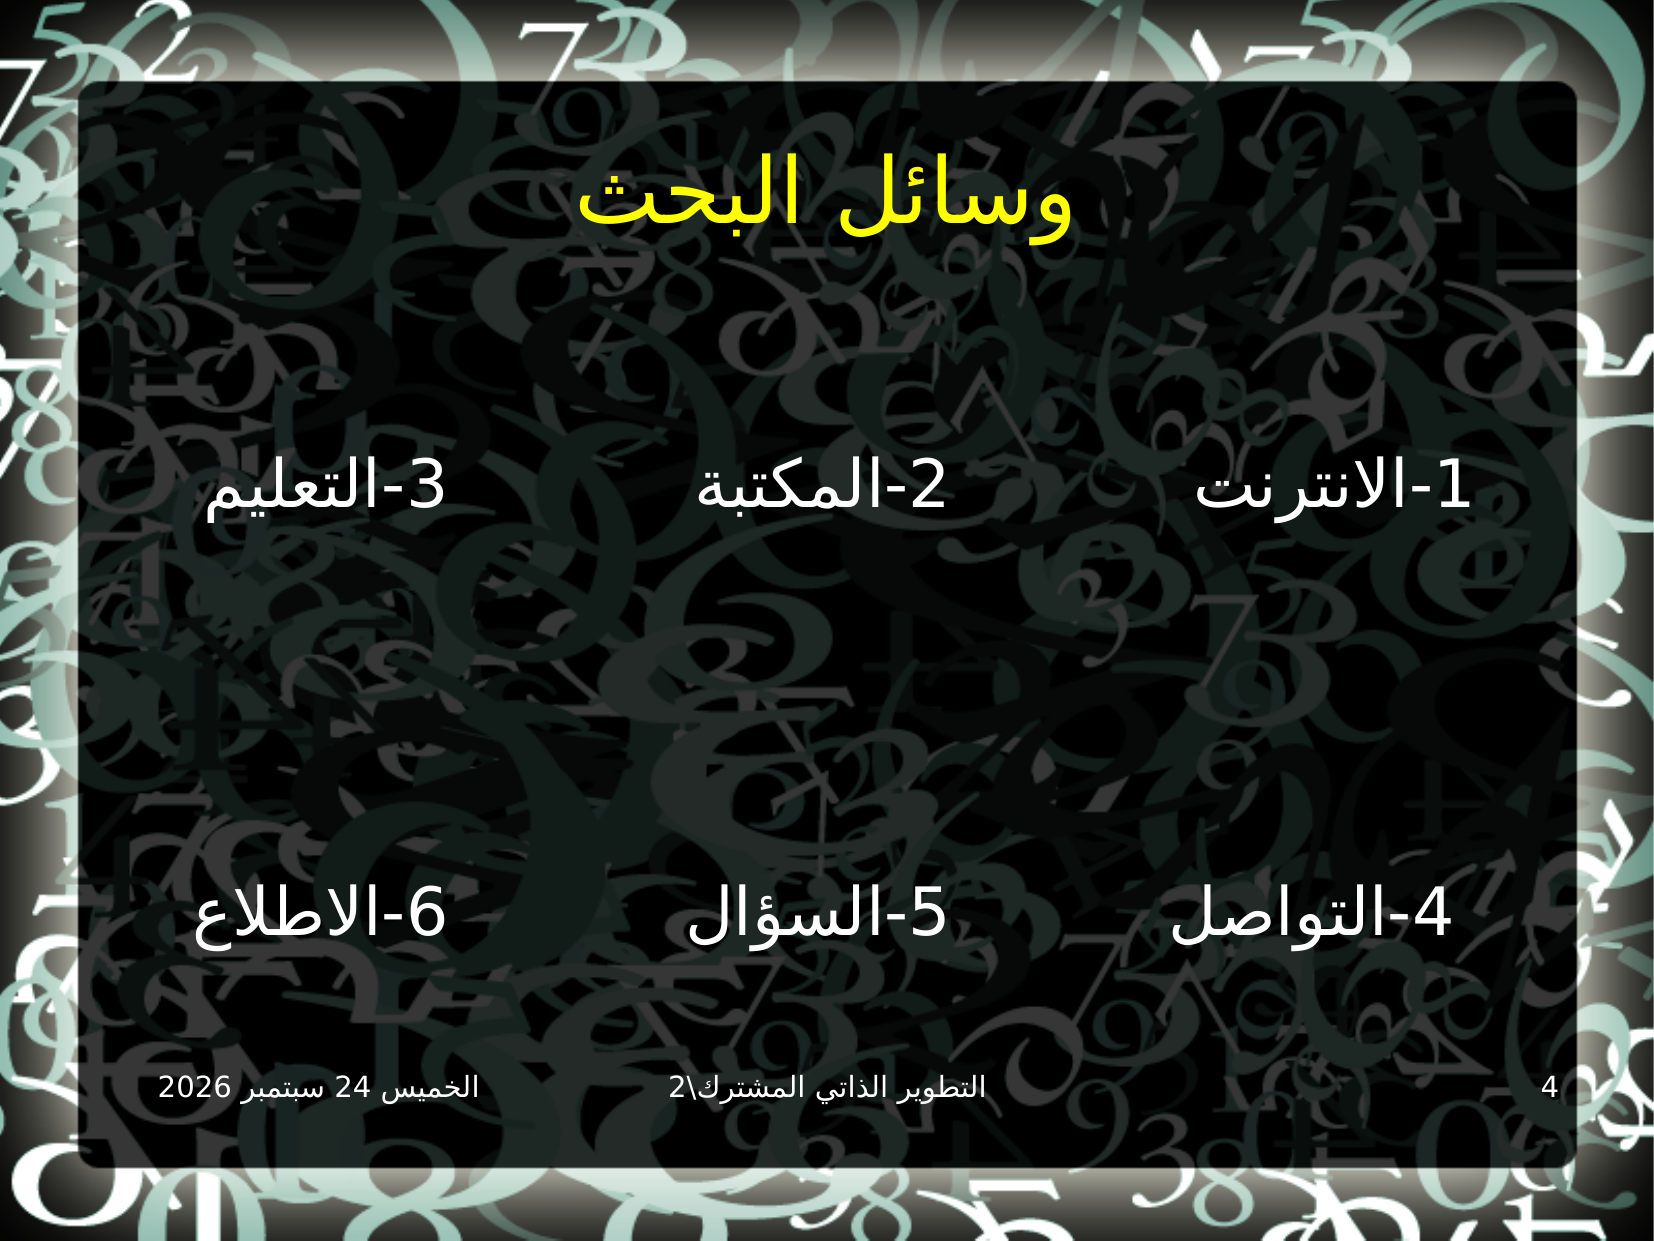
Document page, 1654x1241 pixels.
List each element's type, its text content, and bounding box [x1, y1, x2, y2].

list 4-التواصل [1088, 717, 1569, 1109]
title وسائل البحث [82, 88, 1571, 296]
list 3-التعليم [82, 290, 562, 681]
list 6-الاطلاع [82, 717, 562, 1109]
picture [0, 0, 1654, 1241]
list 1-الانترنت [1088, 290, 1569, 681]
list 2-المكتبة [585, 290, 1065, 681]
list 5-السؤال [585, 717, 1065, 1109]
